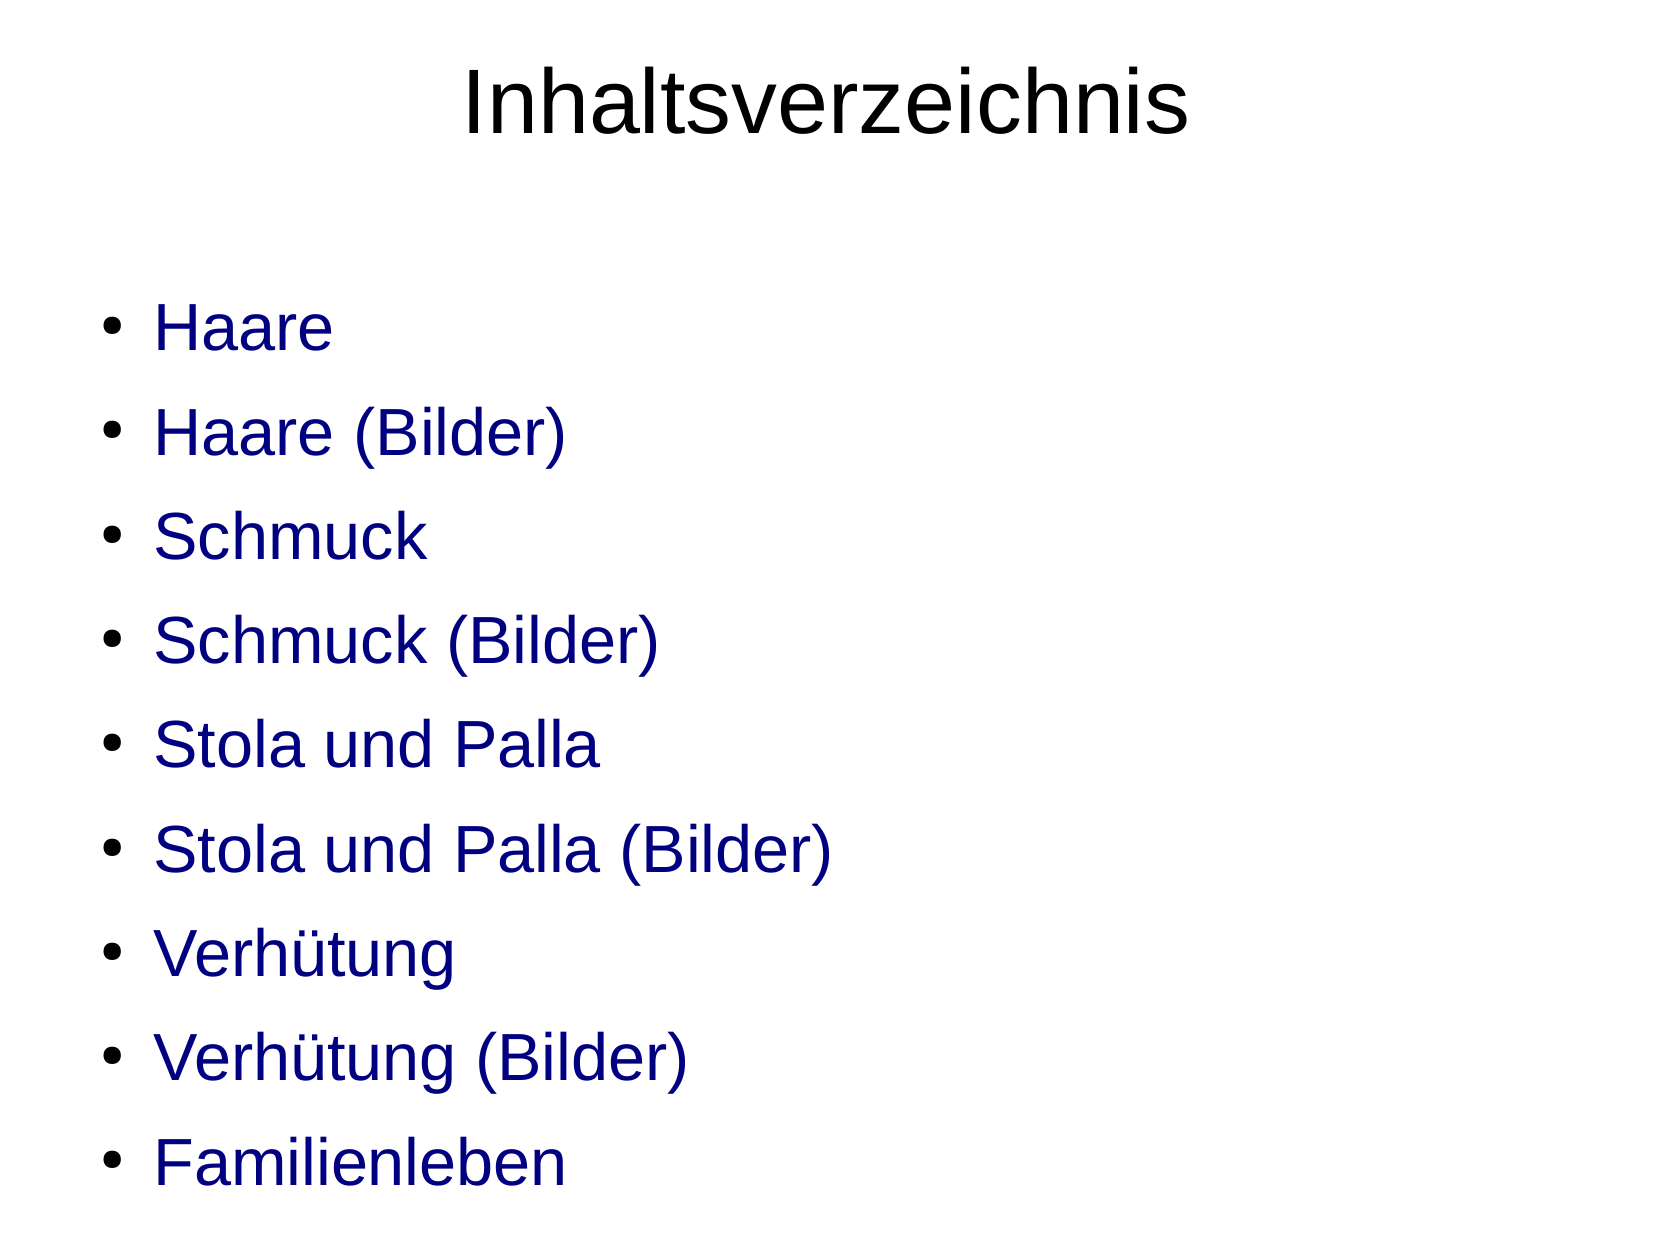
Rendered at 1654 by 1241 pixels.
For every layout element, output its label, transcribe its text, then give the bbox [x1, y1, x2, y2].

title Inhaltsverzeichnis [82, 50, 1571, 256]
list Haare Haare (Bilder) Schmuck Schmuck (Bilder) Stola und Palla Stola und Palla (Bilder) Verhütung Verhütung (Bilder) Familienleben [82, 290, 1571, 1200]
